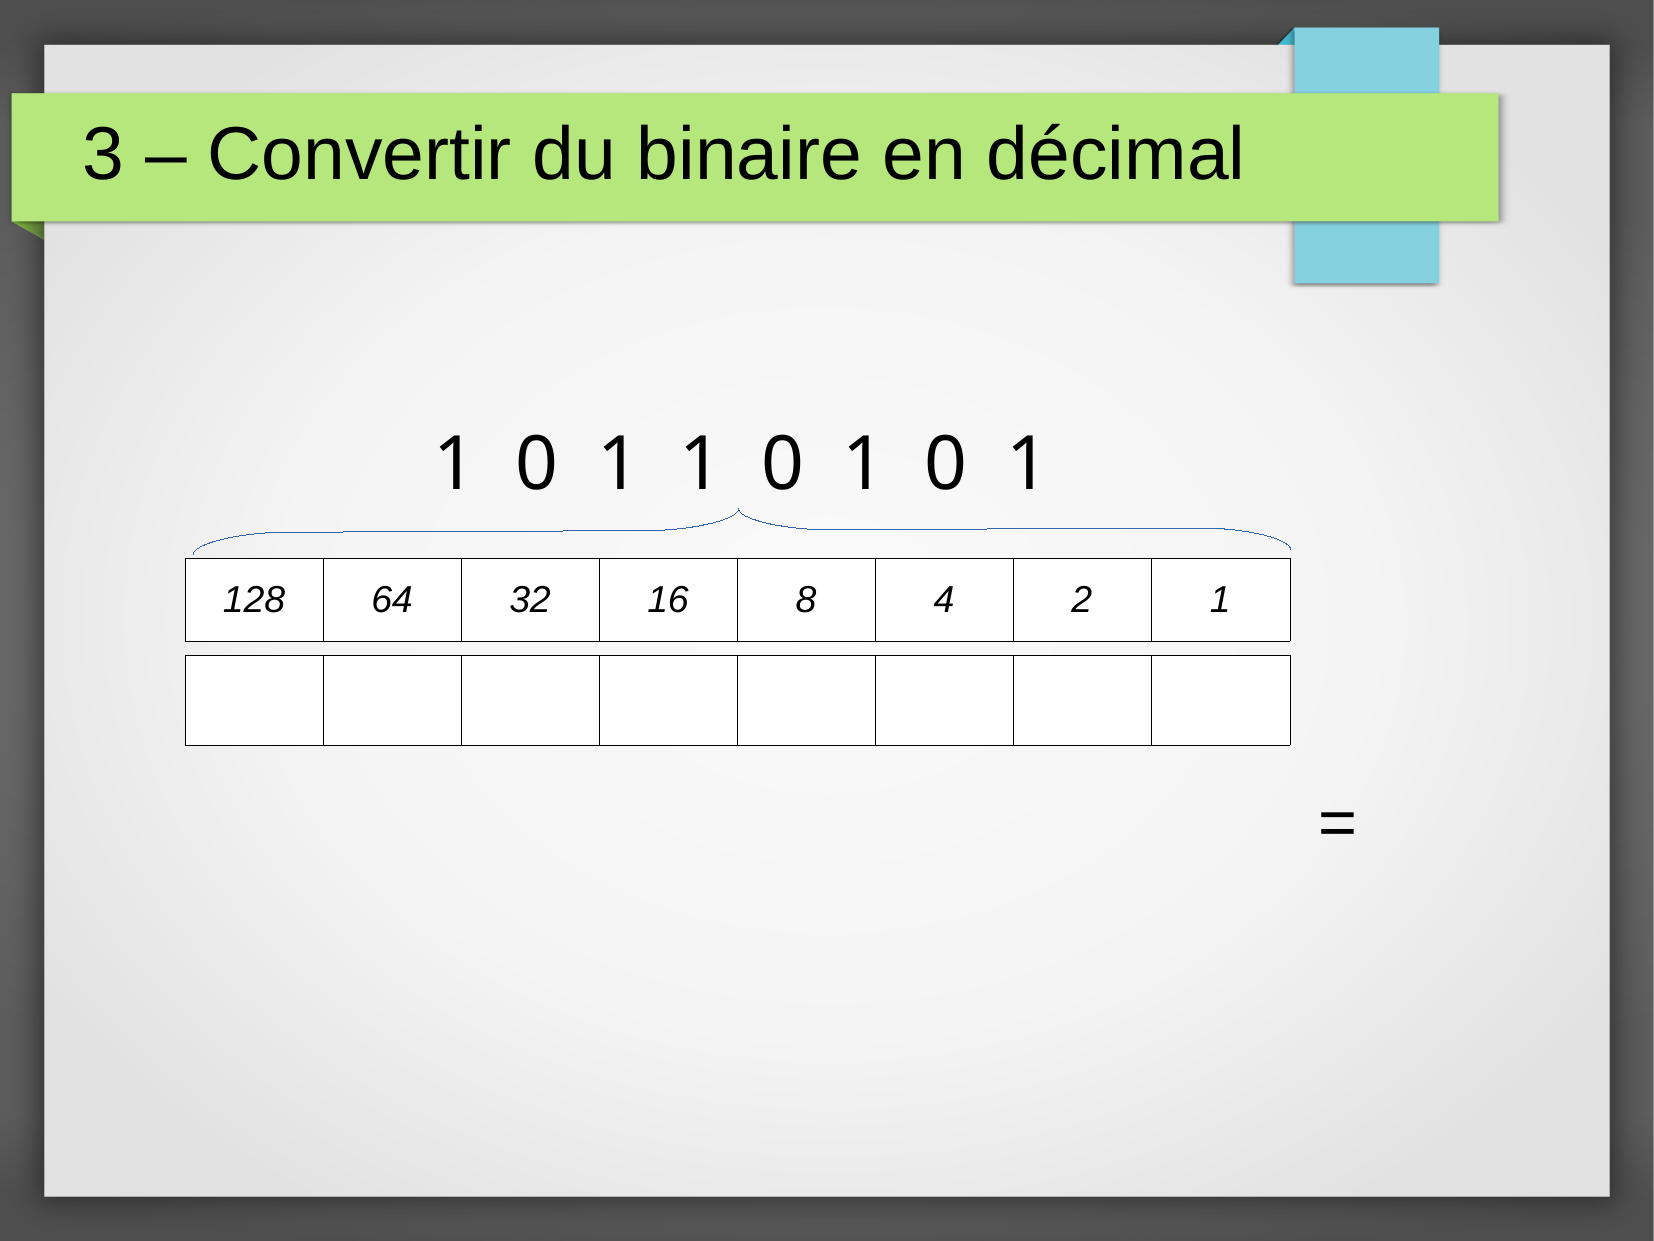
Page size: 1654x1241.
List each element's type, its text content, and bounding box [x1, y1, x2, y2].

table_header 16 [600, 559, 737, 641]
table_header [876, 656, 1013, 745]
table_header [186, 656, 323, 745]
table_header [462, 656, 599, 745]
table_header 2 [1014, 559, 1151, 641]
table_header [1152, 656, 1290, 745]
picture [0, 0, 1654, 1241]
table_header [324, 656, 461, 745]
table_header 32 [462, 559, 599, 641]
table_header [1014, 656, 1151, 745]
text_box = [1303, 777, 1382, 910]
table_header 8 [738, 559, 875, 641]
table_header [600, 656, 737, 745]
table_header [738, 656, 875, 745]
table_header 1 [1152, 559, 1290, 641]
table_header 128 [186, 559, 323, 641]
table_header 64 [324, 559, 461, 641]
table_header 4 [876, 559, 1013, 641]
text_box 1 0 1 1 0 1 0 1 [185, 401, 1300, 557]
title 3 – Convertir du binaire en décimal [82, 69, 1430, 238]
